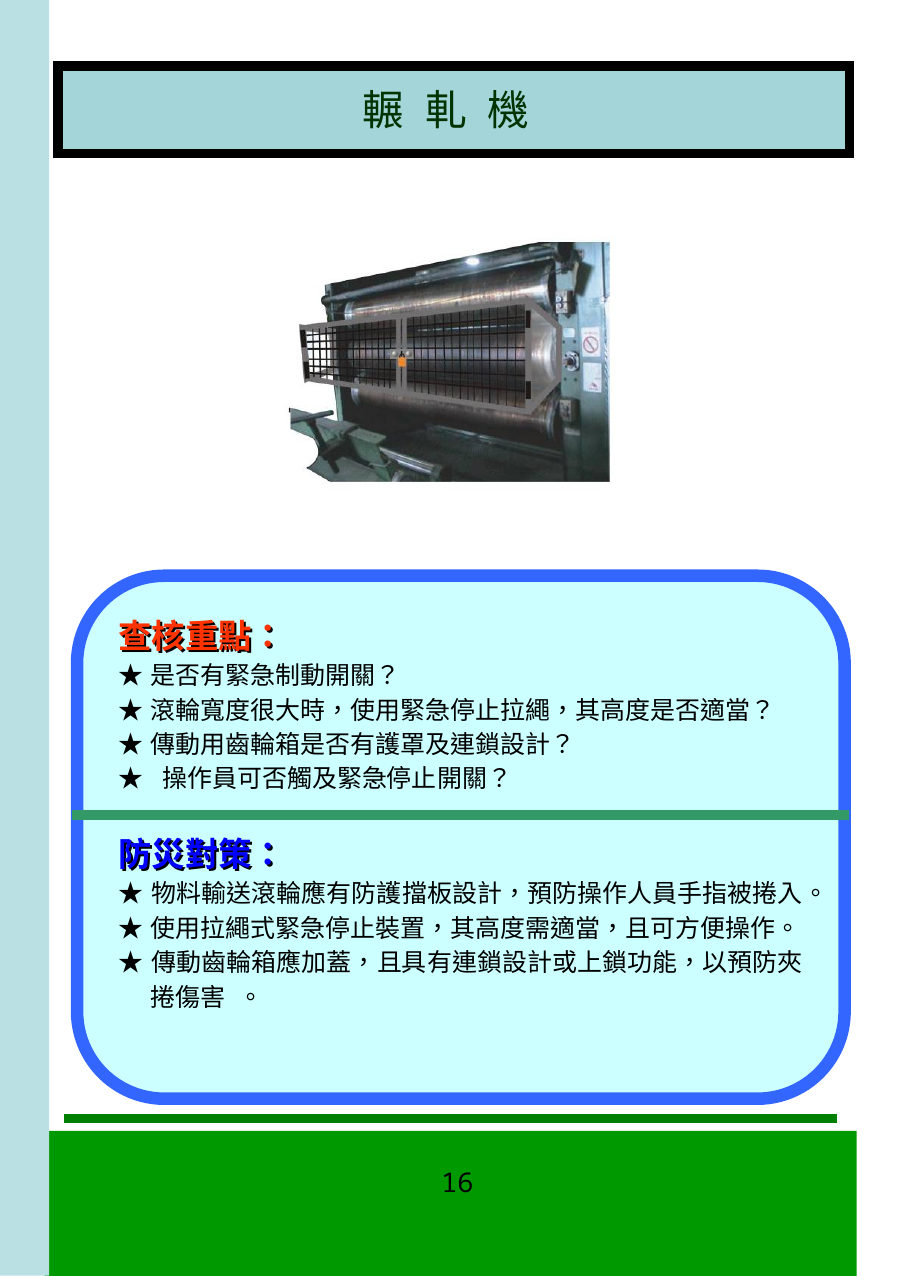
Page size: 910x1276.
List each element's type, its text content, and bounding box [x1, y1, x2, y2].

text_box 查核重點： ★ 是否有緊急制動開關？ ★ 滾輪寬度很大時，使用緊急停止拉繩，其高度是否適當？ ★ 傳動用齒輪箱是否有護罩及連鎖設計？ ★ 操作員可否觸及緊急停止開關？ 防災對策： ★ 物料輸送滾輪應有防護擋板設計，預防操作人員手指被捲入。 ★ 使用拉繩式緊急停止裝置，其高度需適當，且可方便操作。 ★ 傳動齒輪箱應加蓋，且具有連鎖設計或上鎖功能，以預防夾捲傷害 。 [77, 820, 845, 1099]
text_box 查核重點： ★ 是否有緊急制動開關？ ★ 滾輪寬度很大時，使用緊急停止拉繩，其高度是否適當？ ★ 傳動用齒輪箱是否有護罩及連鎖設計？ ★ 操作員可否觸及緊急停止開關？ 防災對策： ★ 物料輸送滾輪應有防護擋板設計，預防操作人員手指被捲入。 ★ 使用拉繩式緊急停止裝置，其高度需適當，且可方便操作。 ★ 傳動齒輪箱應加蓋，且具有連鎖設計或上鎖功能，以預防夾捲傷害 。 [77, 575, 845, 810]
picture [230, 188, 668, 552]
text_box 輾 軋 機 [244, 75, 669, 142]
text_box 16 [422, 1157, 493, 1207]
text_box [0, 0, 50, 1276]
